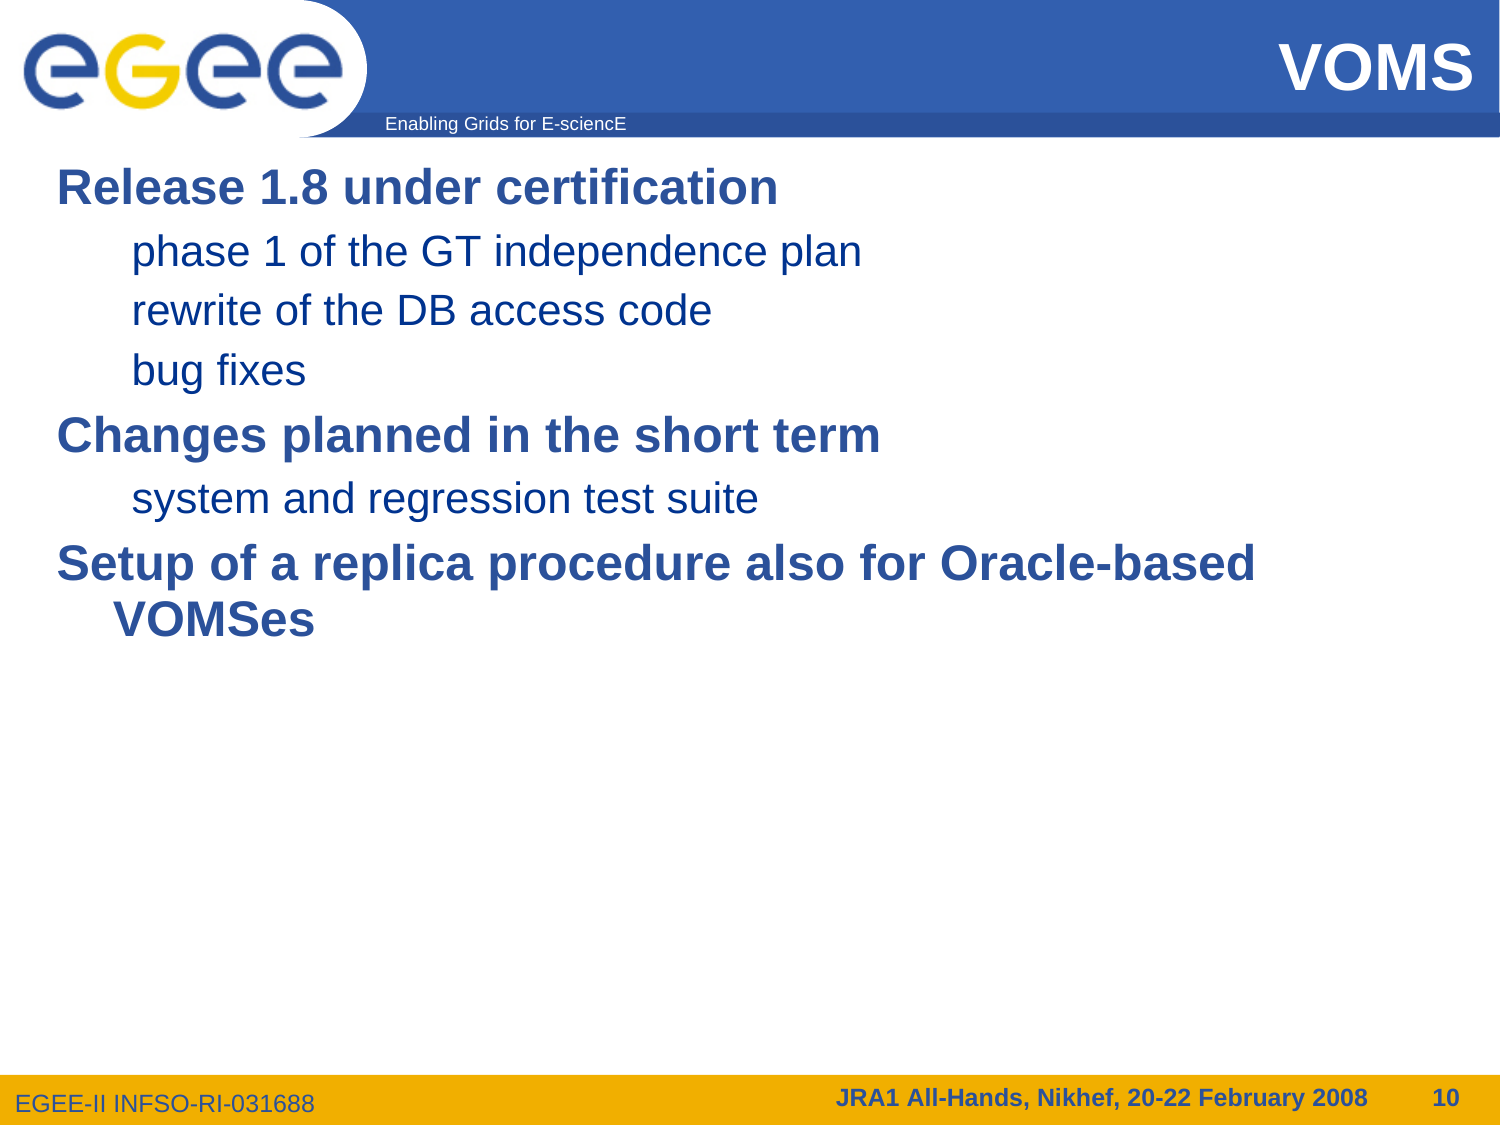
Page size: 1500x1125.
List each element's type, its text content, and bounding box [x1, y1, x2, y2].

title VOMS [369, 0, 1475, 148]
list Release 1.8 under certification phase 1 of the GT independence plan rewrite of the DB access code bug fixes Changes planned in the short term system and regression test suite Setup of a replica procedure also for Oracle-based VOMSes [56, 159, 1466, 1036]
picture [18, 30, 349, 112]
